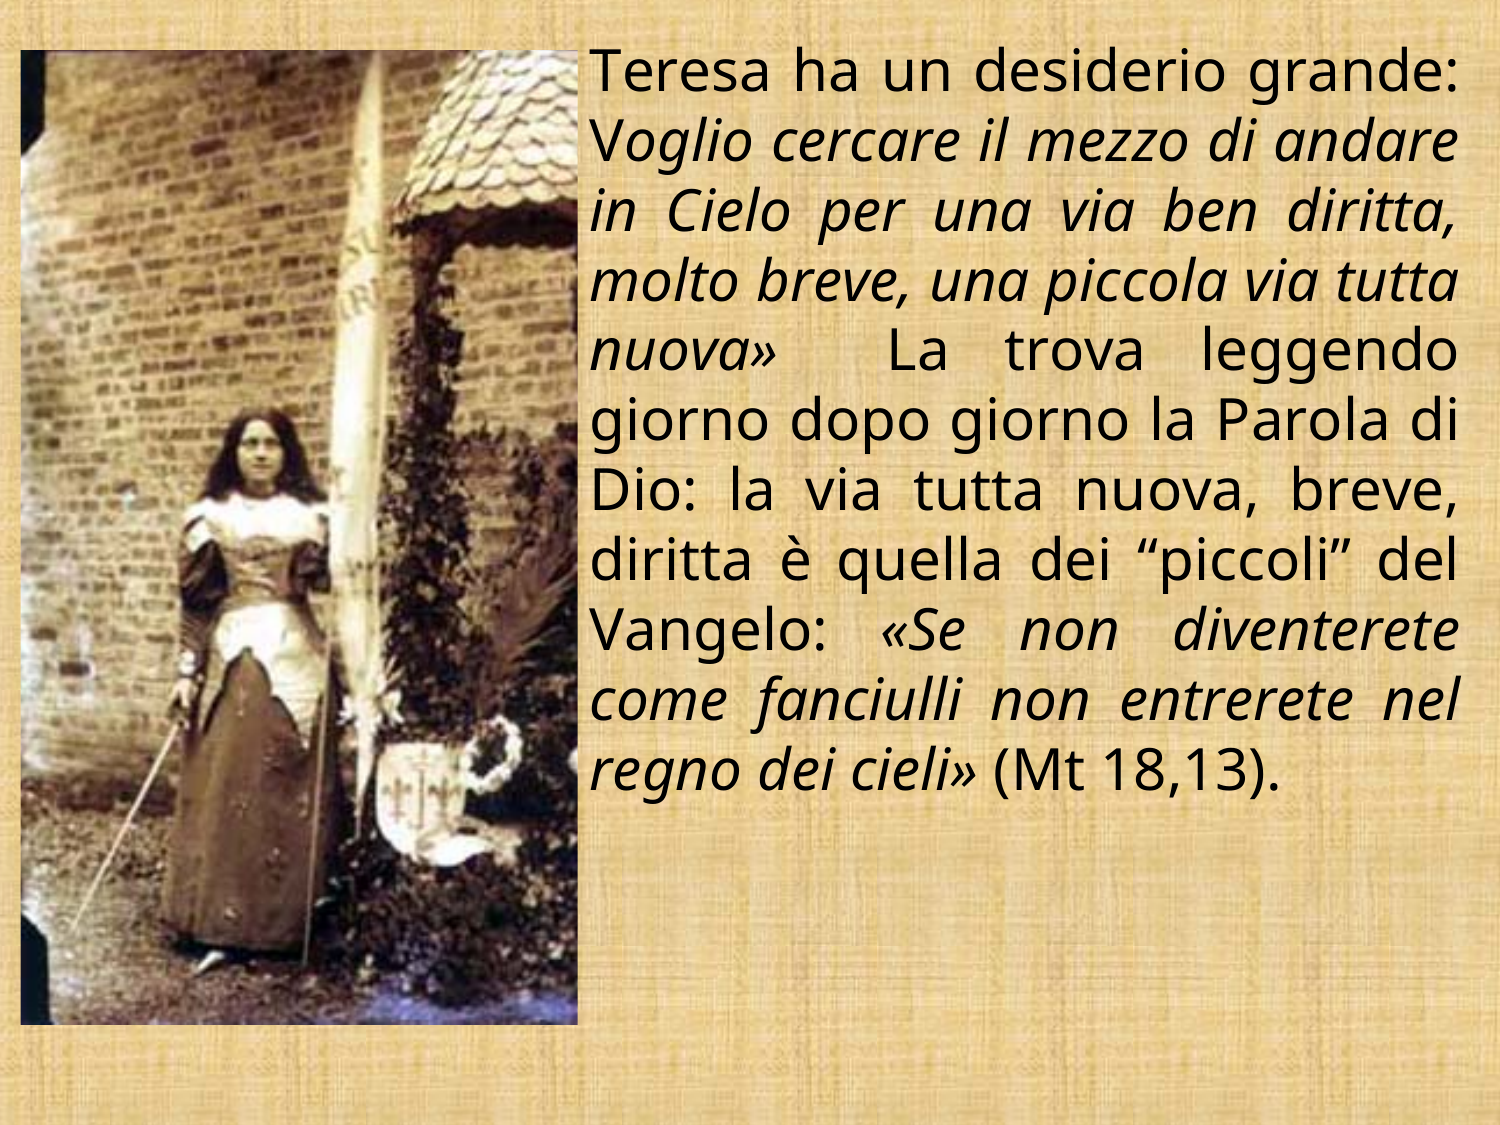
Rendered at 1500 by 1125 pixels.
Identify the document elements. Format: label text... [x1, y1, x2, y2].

picture [0, 0, 1500, 1125]
text_box Teresa ha un desiderio grande: Voglio cercare il mezzo di andare in Cielo per una via ben diritta, molto breve, una piccola via tutta nuova» La trova leggendo giorno dopo giorno la Parola di Dio: la via tutta nuova, breve, diritta è quella dei “piccoli” del Vangelo: «Se non diventerete come fanciulli non entrerete nel regno dei cieli» (Mt 18,13). [575, 24, 1476, 811]
